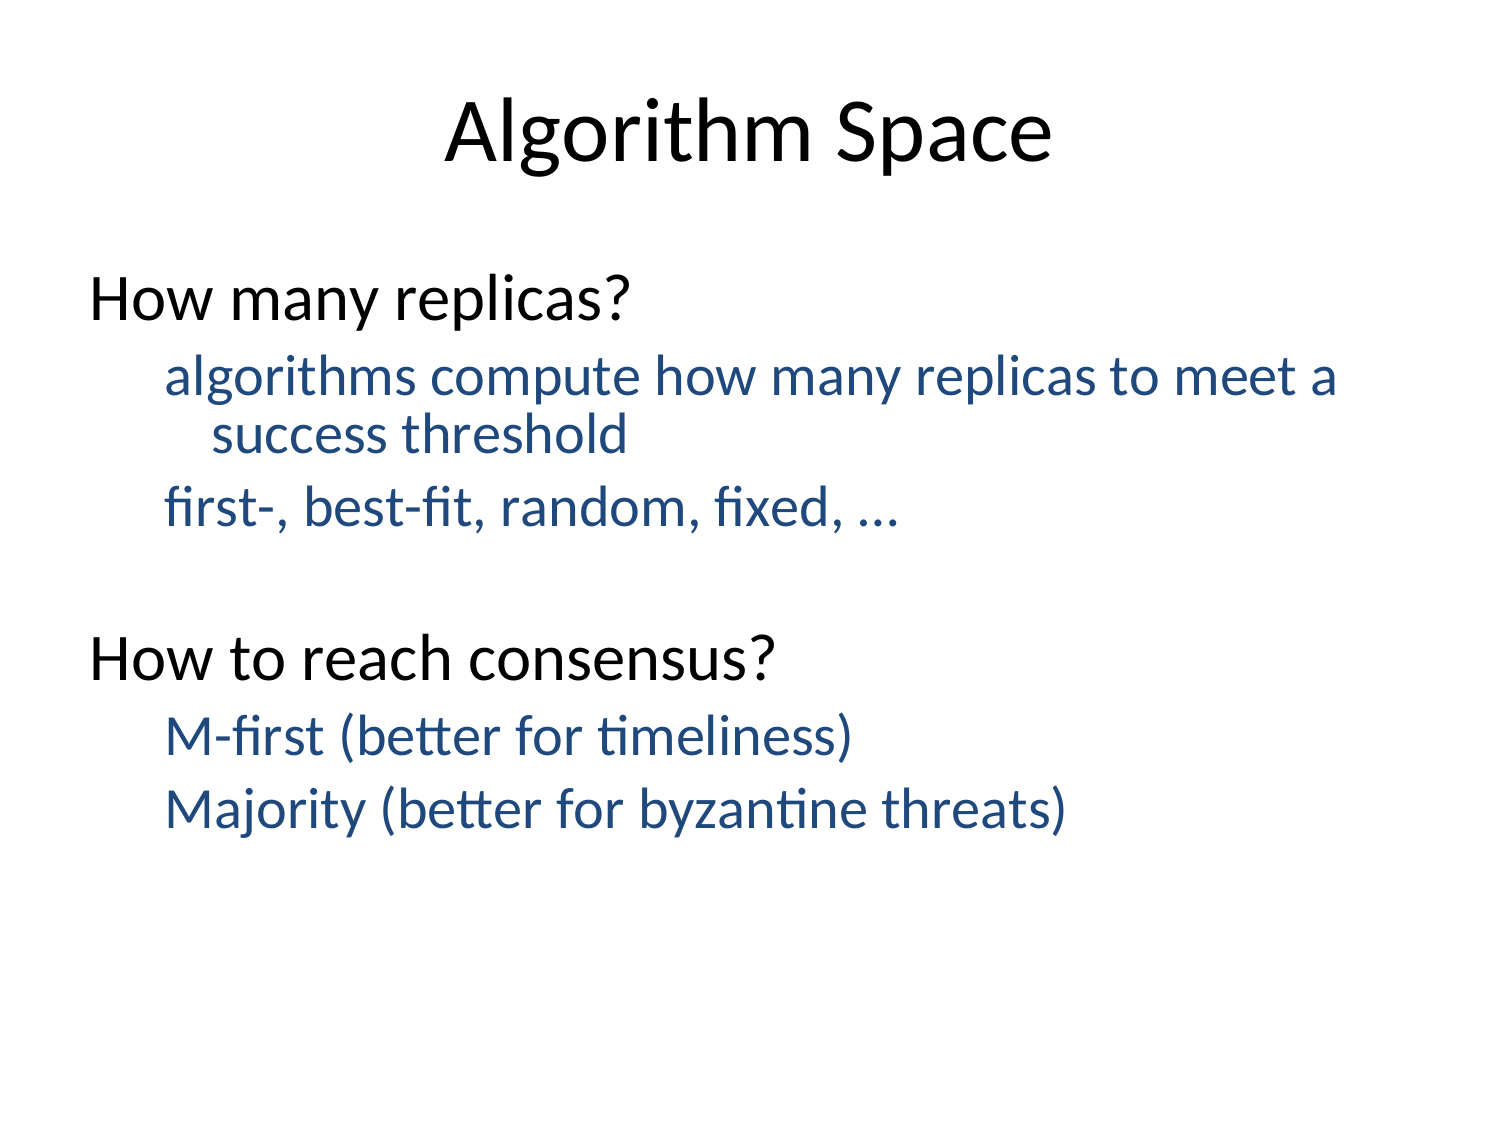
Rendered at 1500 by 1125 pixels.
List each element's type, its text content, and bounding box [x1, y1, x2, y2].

title Algorithm Space [75, 45, 1426, 233]
list How many replicas? algorithms compute how many replicas to meet a success threshold first-, best-fit, random, fixed, … How to reach consensus? M-first (better for timeliness) Majority (better for byzantine threats) [75, 262, 1426, 1125]
